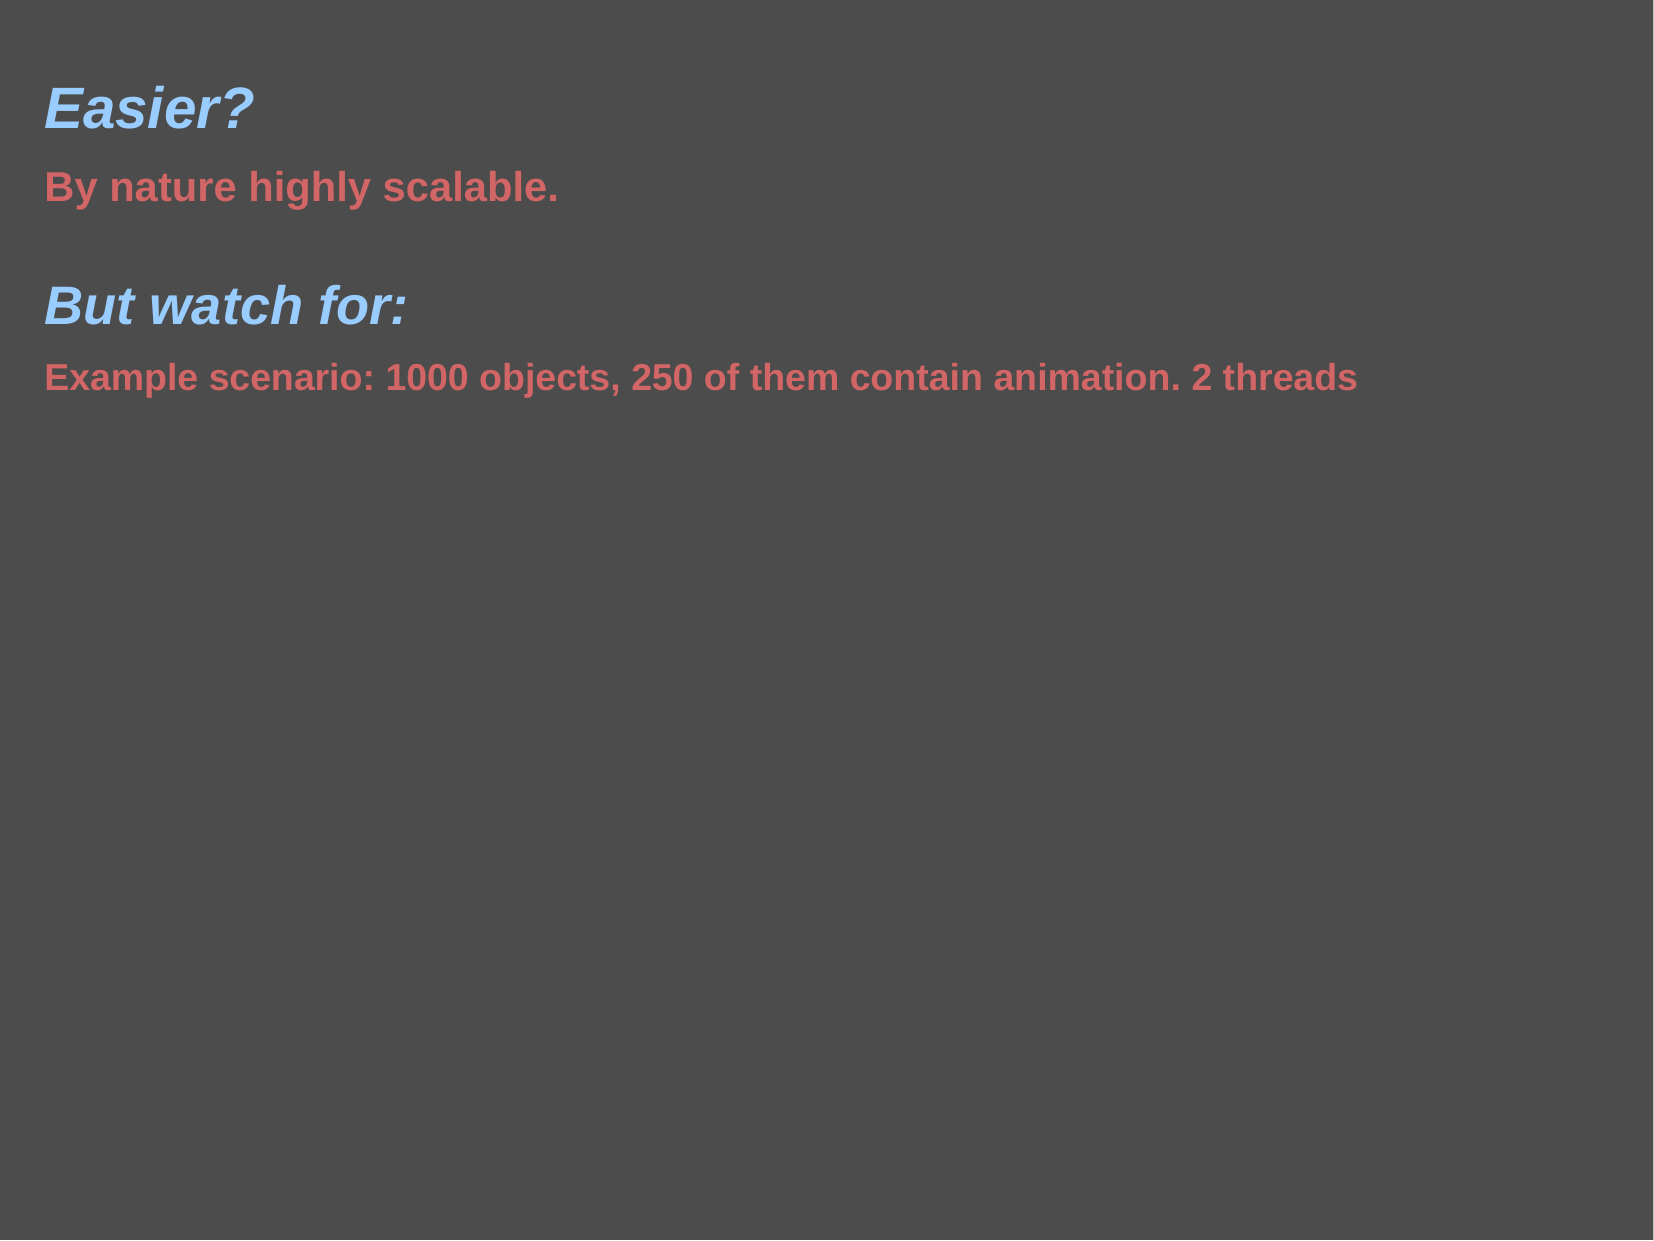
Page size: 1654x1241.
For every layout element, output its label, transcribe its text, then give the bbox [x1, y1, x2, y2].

text_box Easier? By nature highly scalable. But watch for: Example scenario: 1000 objects, 250 of them contain animation. 2 threads [29, 35, 1625, 381]
